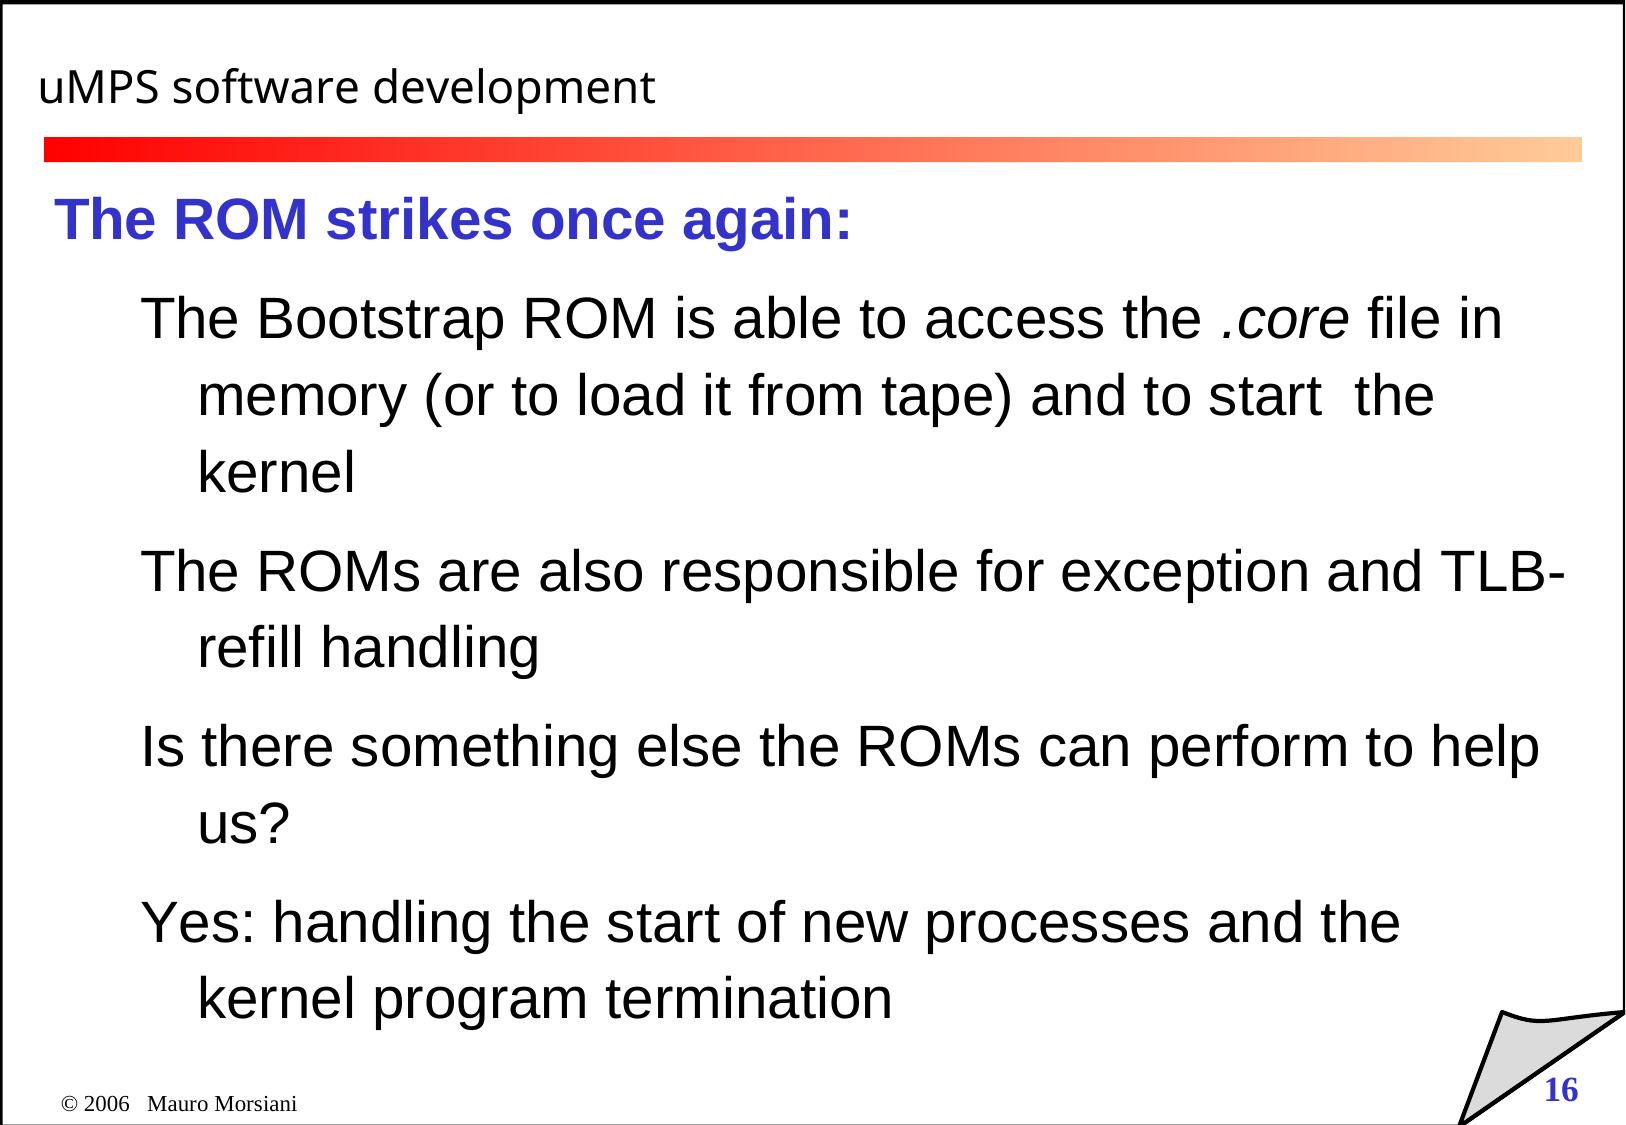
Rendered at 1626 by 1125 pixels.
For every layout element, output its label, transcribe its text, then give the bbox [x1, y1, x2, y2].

title uMPS software development [37, 44, 1588, 131]
list The ROM strikes once again: The Bootstrap ROM is able to access the .core file in memory (or to load it from tape) and to start the kernel The ROMs are also responsible for exception and TLB-refill handling Is there something else the ROMs can perform to help us? Yes: handling the start of new processes and the kernel program termination [54, 187, 1571, 1124]
